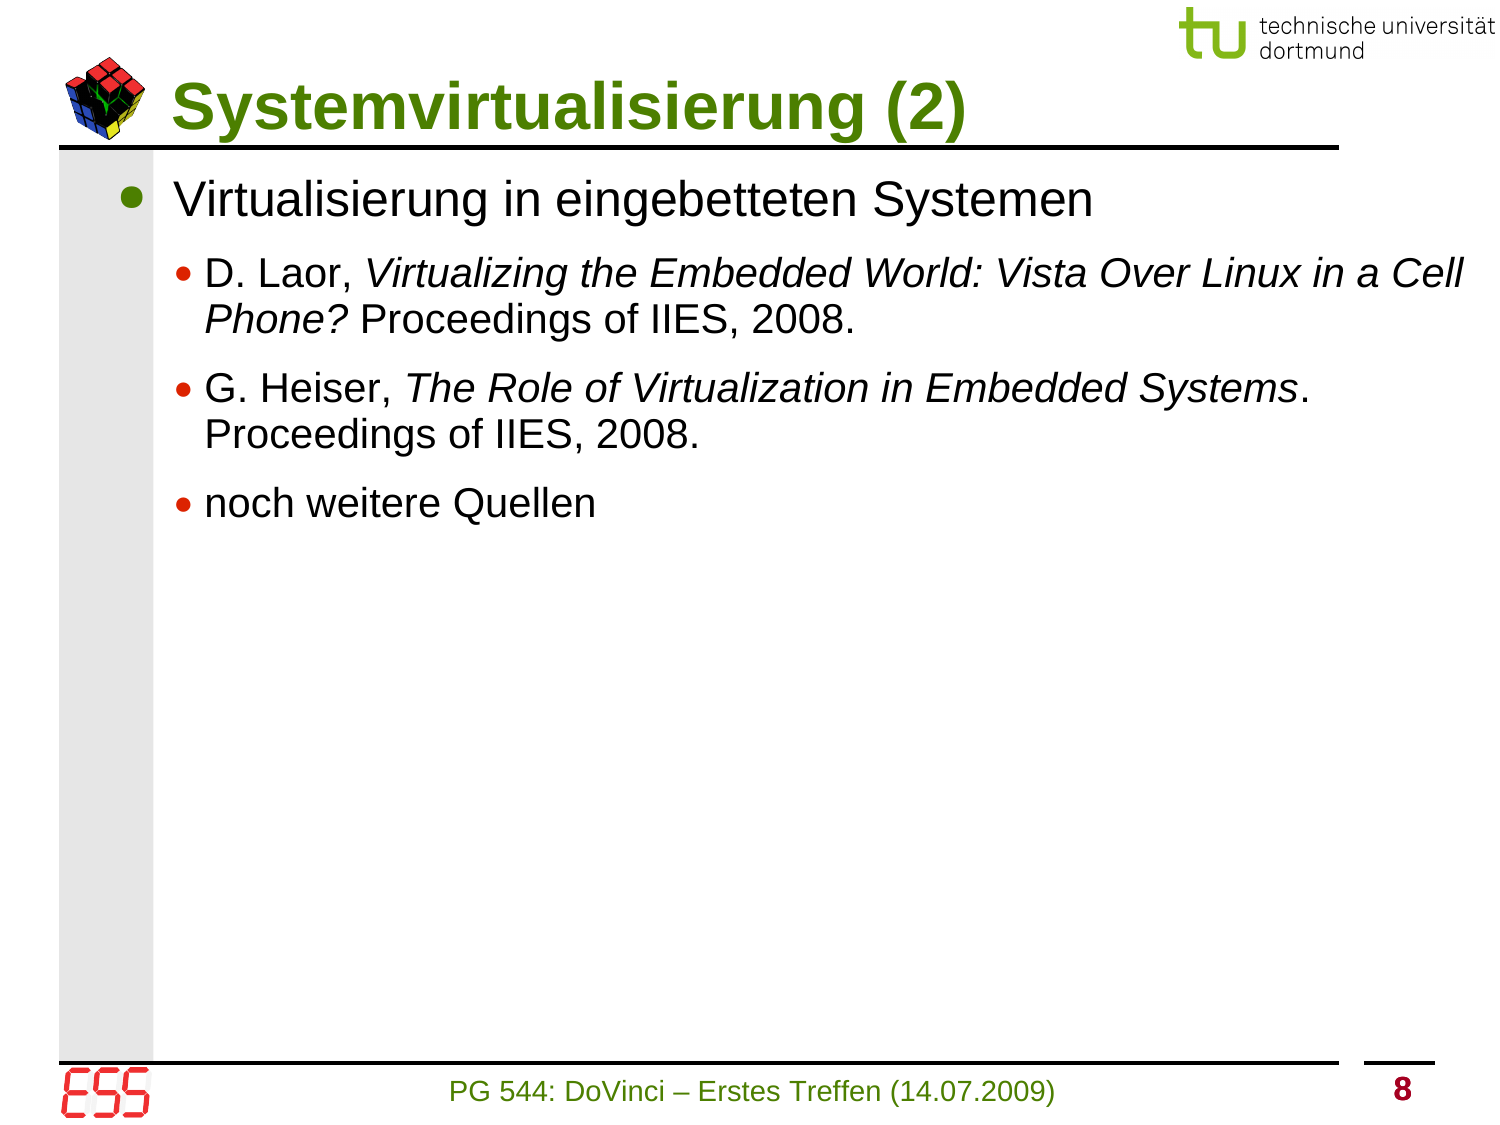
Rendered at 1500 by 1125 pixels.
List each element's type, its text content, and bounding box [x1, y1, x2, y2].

picture [61, 1067, 152, 1118]
title Systemvirtualisierung (2) [171, 49, 1410, 159]
picture [1179, 7, 1495, 59]
picture [65, 57, 145, 140]
list Virtualisierung in eingebetteten Systemen D. Laor, Virtualizing the Embedded World: Vista Over Linux in a Cell Phone? Proceedings of IIES, 2008. G. Heiser, The Role of Virtualization in Embedded Systems. Proceedings of IIES, 2008. noch weitere Quellen [116, 171, 1474, 527]
